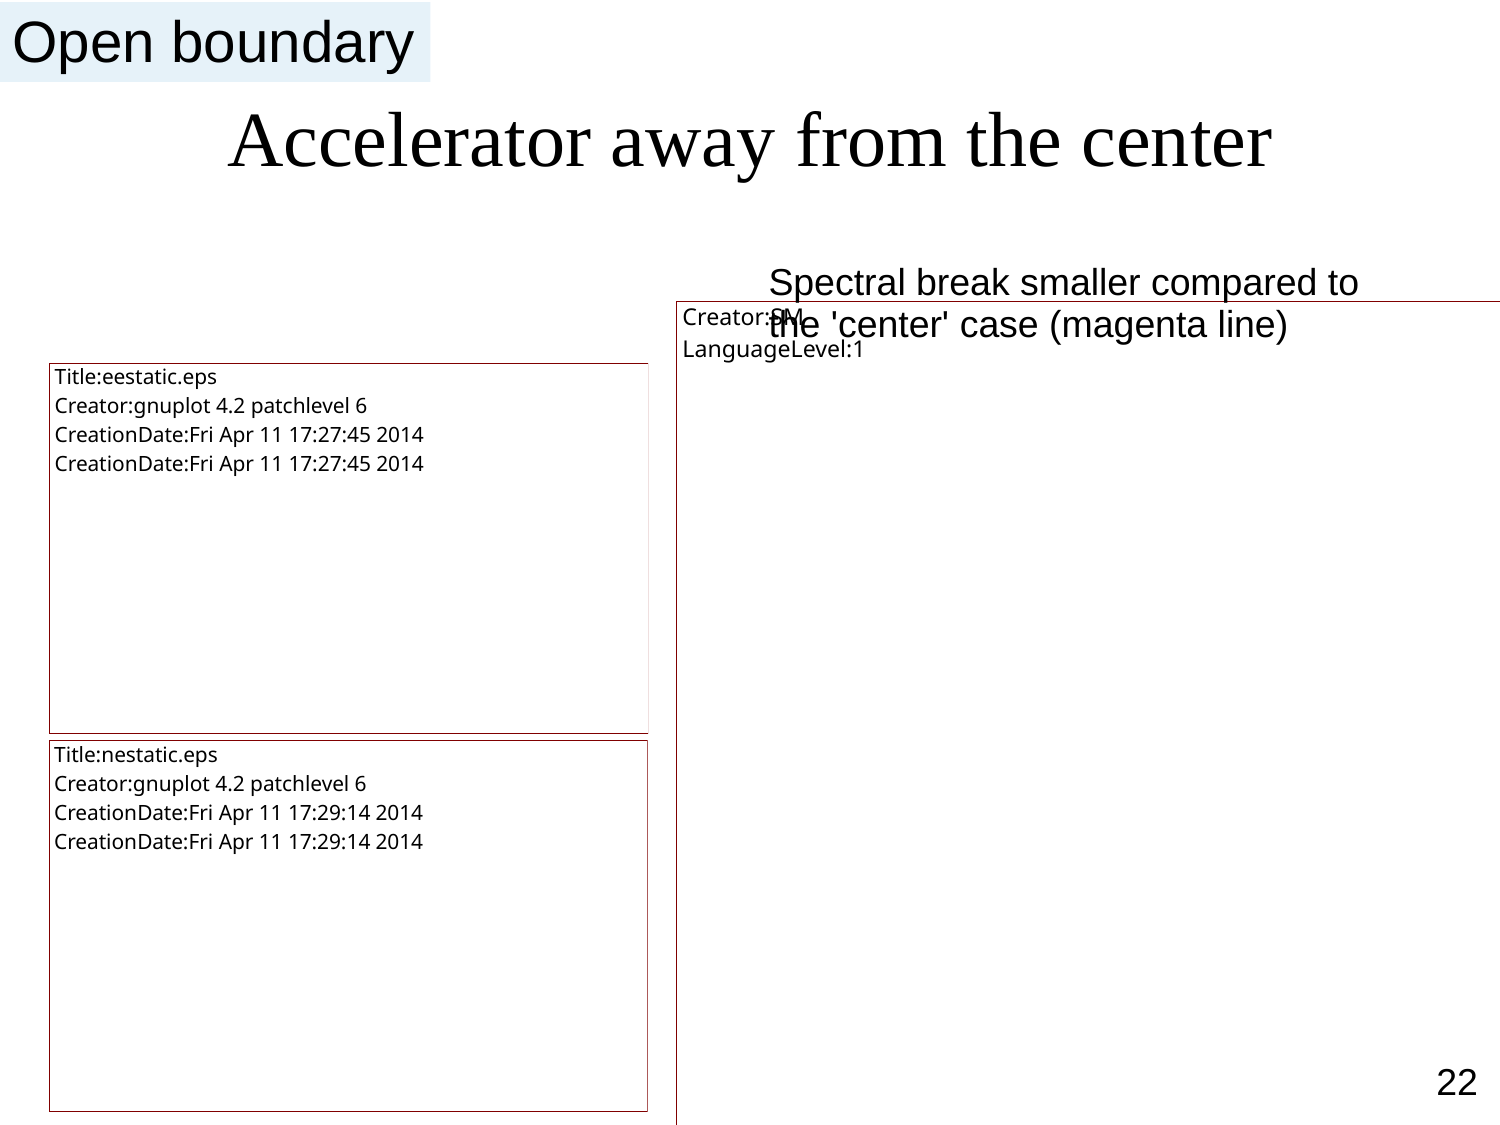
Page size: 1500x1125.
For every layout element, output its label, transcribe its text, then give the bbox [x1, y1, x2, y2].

picture [675, 299, 1500, 1125]
picture [47, 739, 648, 1112]
text_box <number> [1356, 1054, 1500, 1125]
text_box Spectral break smaller compared to the 'center' case (magenta line) [753, 254, 1375, 354]
picture [48, 361, 649, 734]
title Accelerator away from the center [110, 46, 1392, 234]
text_box Open boundary [0, 2, 431, 82]
